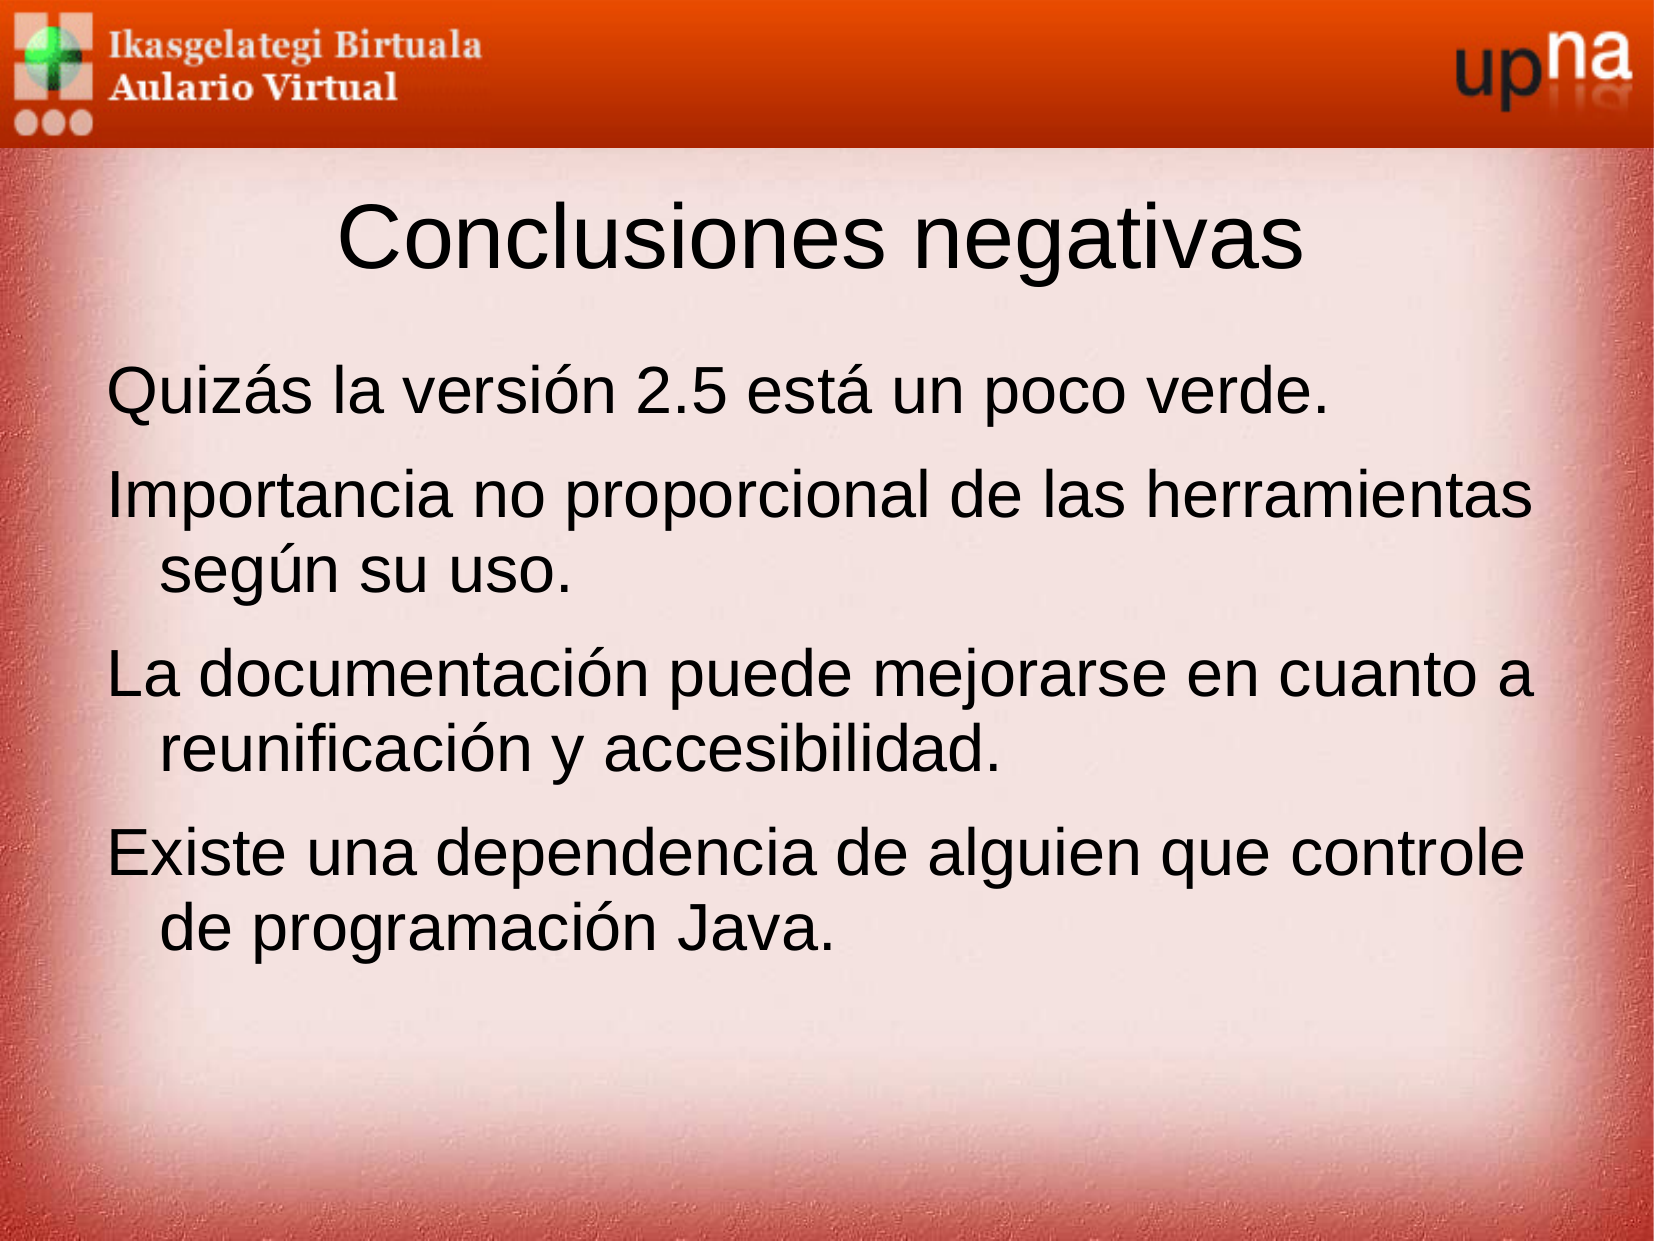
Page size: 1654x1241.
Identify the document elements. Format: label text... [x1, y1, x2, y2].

title Conclusiones negativas [77, 148, 1566, 326]
picture [0, 0, 1654, 1241]
list Quizás la versión 2.5 está un poco verde. Importancia no proporcional de las herramientas según su uso. La documentación puede mejorarse en cuanto a reunificación y accesibilidad. Existe una dependencia de alguien que controle de programación Java. [88, 352, 1577, 1093]
